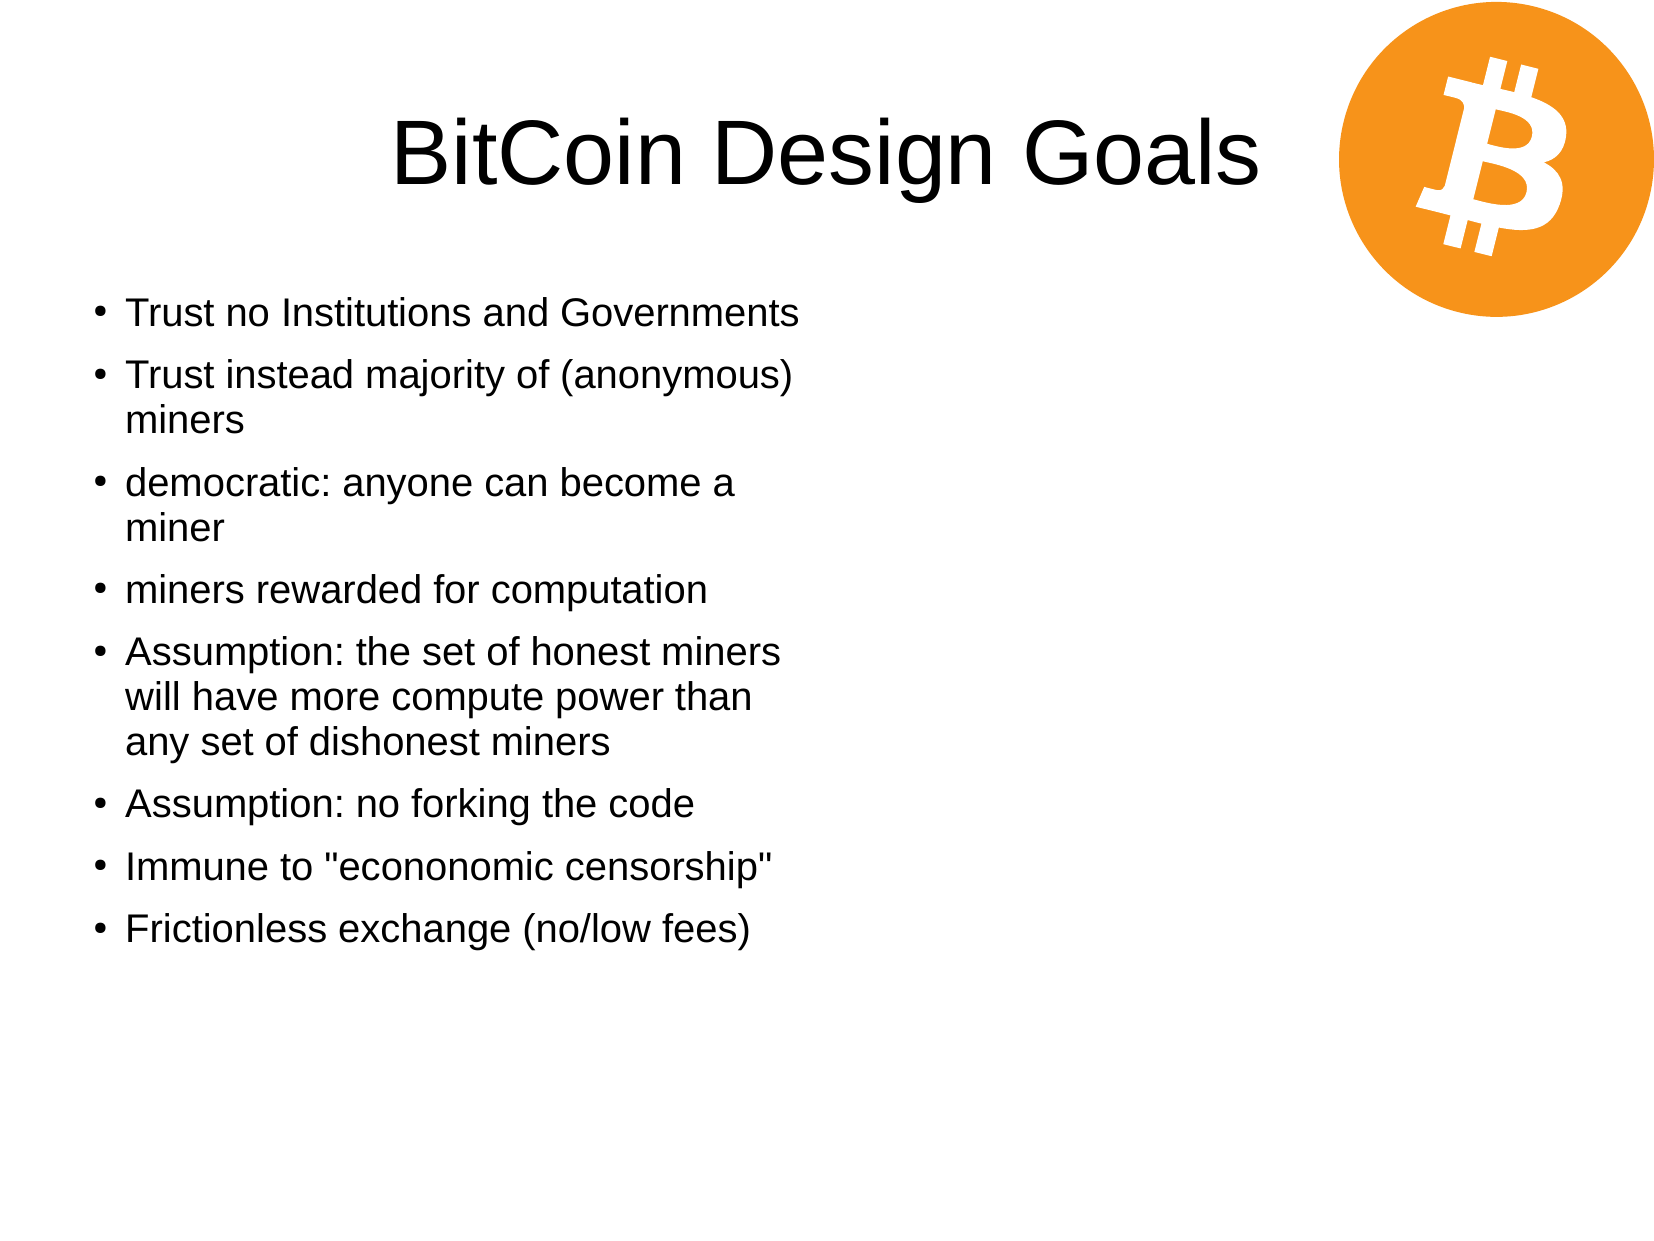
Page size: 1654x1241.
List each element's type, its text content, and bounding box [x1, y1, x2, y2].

title BitCoin Design Goals [82, 49, 1339, 257]
picture [1339, 1, 1654, 317]
list Trust no Institutions and Governments Trust instead majority of (anonymous) miners democratic: anyone can become a miner miners rewarded for computation Assumption: the set of honest miners will have more compute power than any set of dishonest miners Assumption: no forking the code Immune to "econonomic censorship" Frictionless exchange (no/low fees) [82, 290, 809, 1010]
